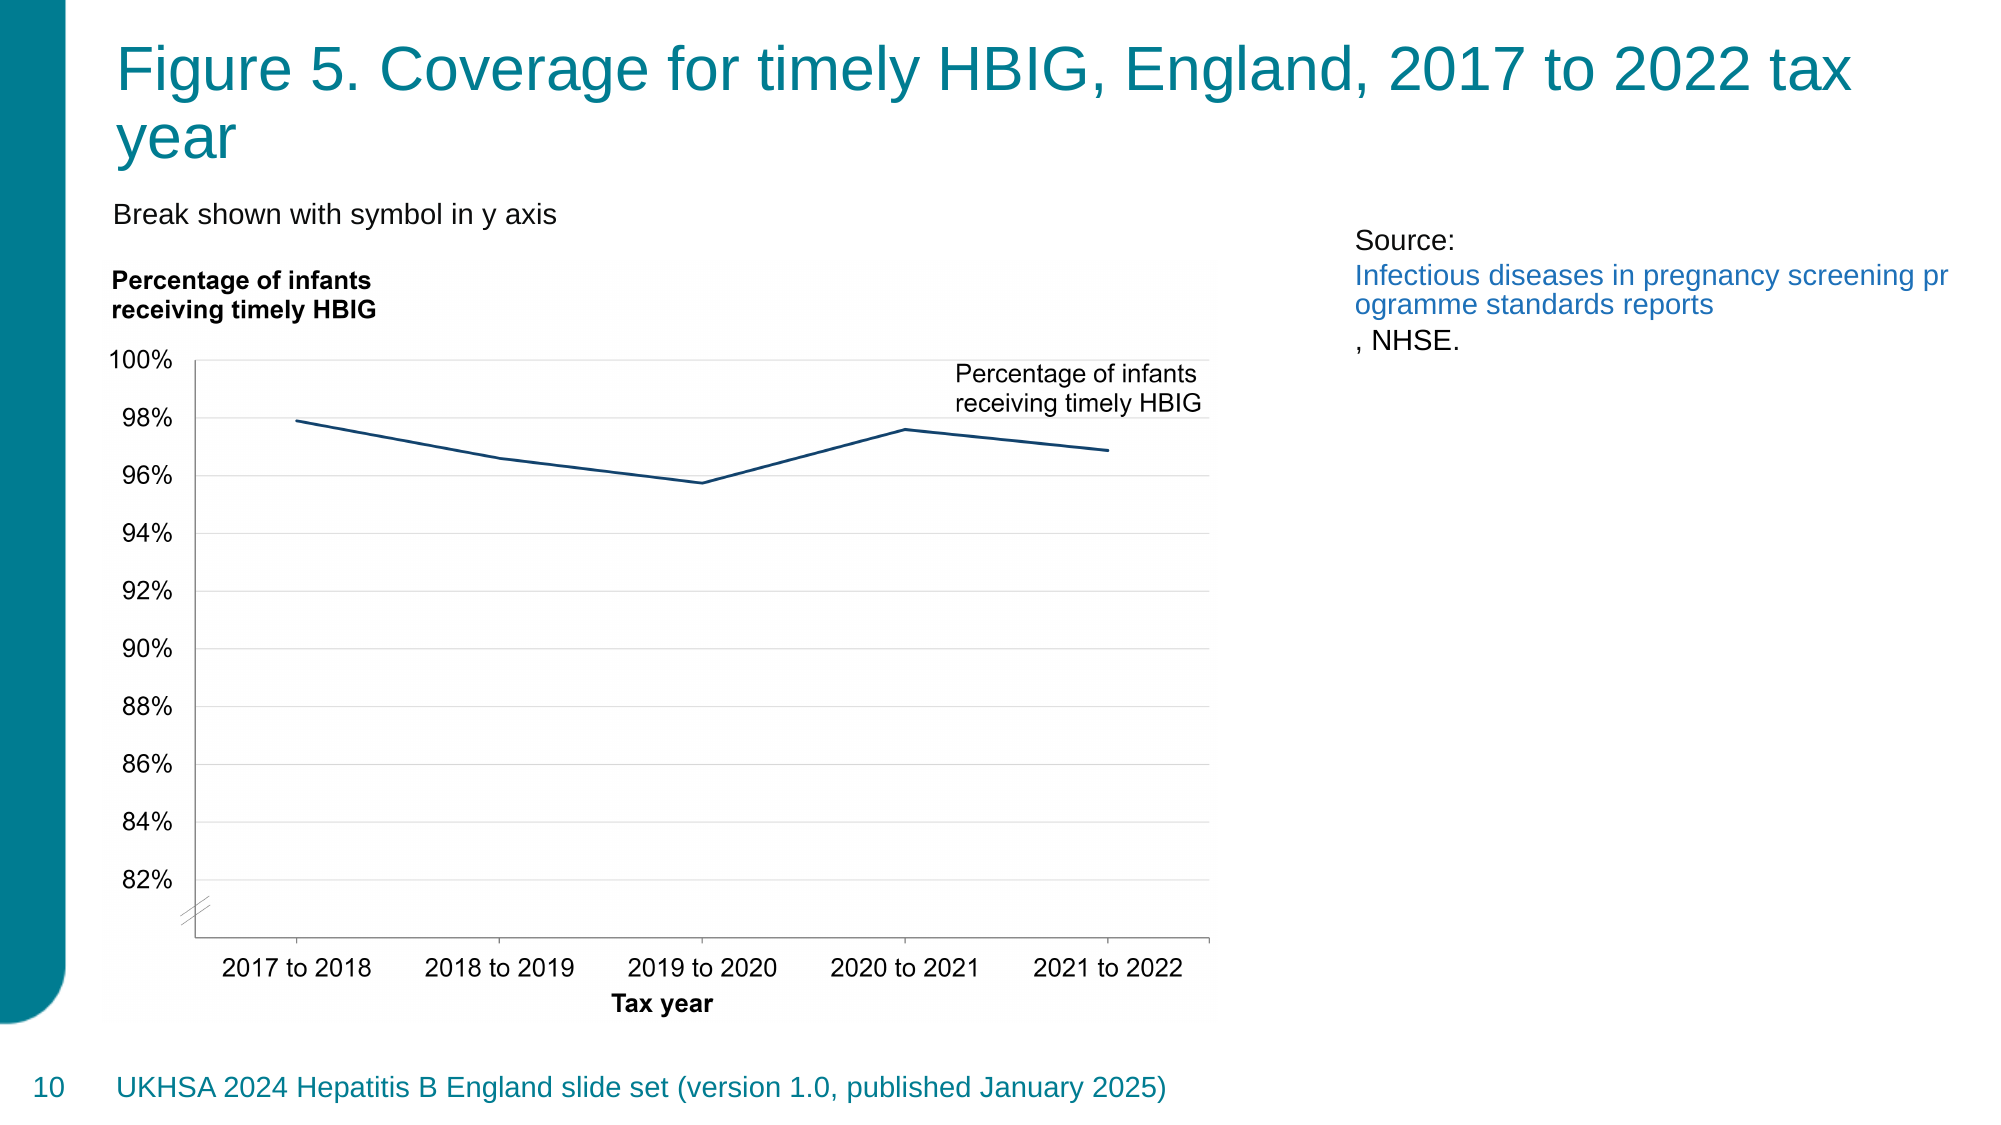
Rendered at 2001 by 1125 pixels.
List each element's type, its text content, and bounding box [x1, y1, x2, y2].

picture [102, 260, 1218, 1023]
text_box Source: Infectious diseases in pregnancy screening programme standards reports, NHSE. [1340, 214, 1965, 334]
text_box UKHSA 2024 Hepatitis B England slide set (version 1.0, published January 2025) [101, 1056, 1743, 1116]
title Figure 5. Coverage for timely HBIG, England, 2017 to 2022 tax year [101, 29, 2000, 189]
text_box [0, 1056, 98, 1117]
text_box Break shown with symbol in y axis [98, 188, 605, 238]
